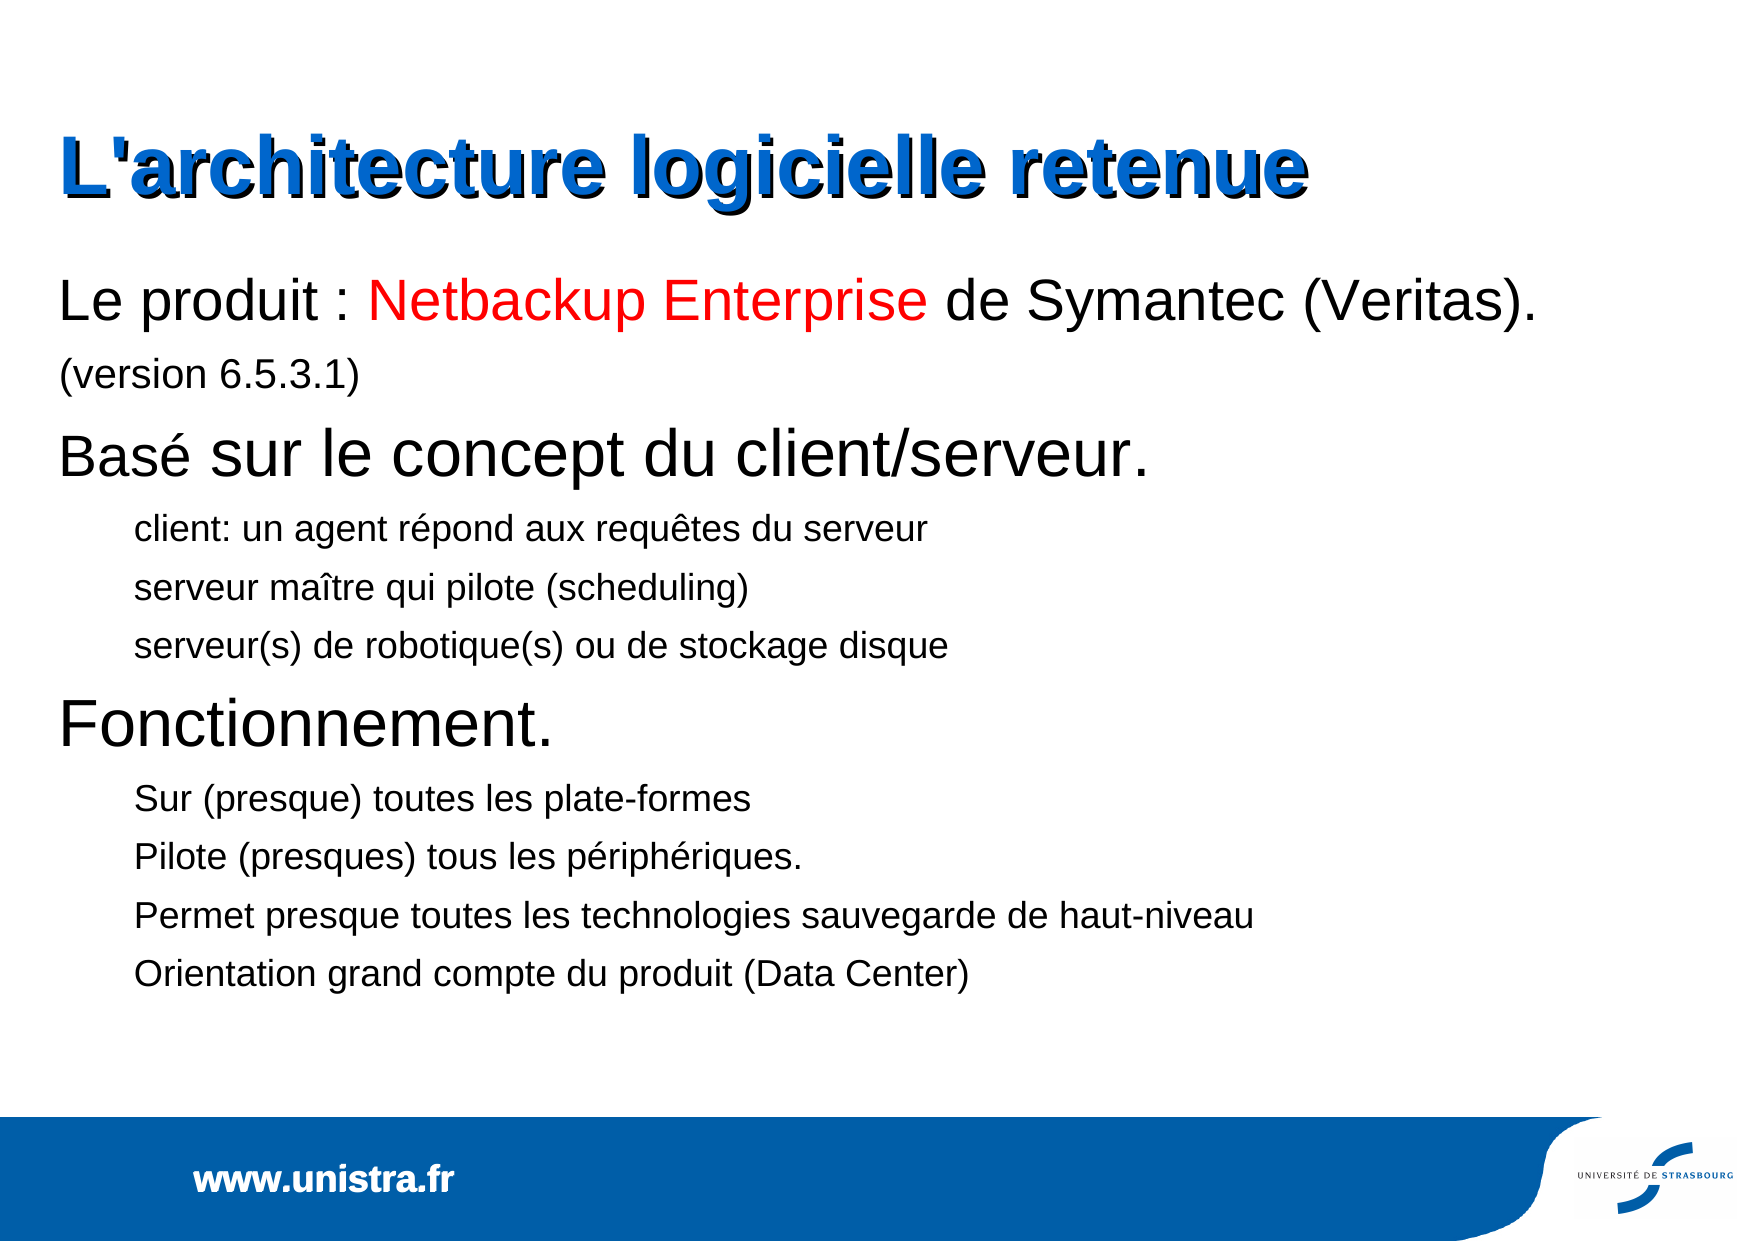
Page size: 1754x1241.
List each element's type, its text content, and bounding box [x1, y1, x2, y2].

list Le produit : Netbackup Enterprise de Symantec (Veritas). (version 6.5.3.1) Basé sur le concept du client/serveur. client: un agent répond aux requêtes du serveur serveur maître qui pilote (scheduling) serveur(s) de robotique(s) ou de stockage disque Fonctionnement. Sur (presque) toutes les plate-formes Pilote (presques) tous les périphériques. Permet presque toutes les technologies sauvegarde de haut-niveau Orientation grand compte du produit (Data Center) [59, 267, 1684, 1046]
title L'architecture logicielle retenue [58, 32, 1683, 300]
picture [0, 1115, 1737, 1241]
